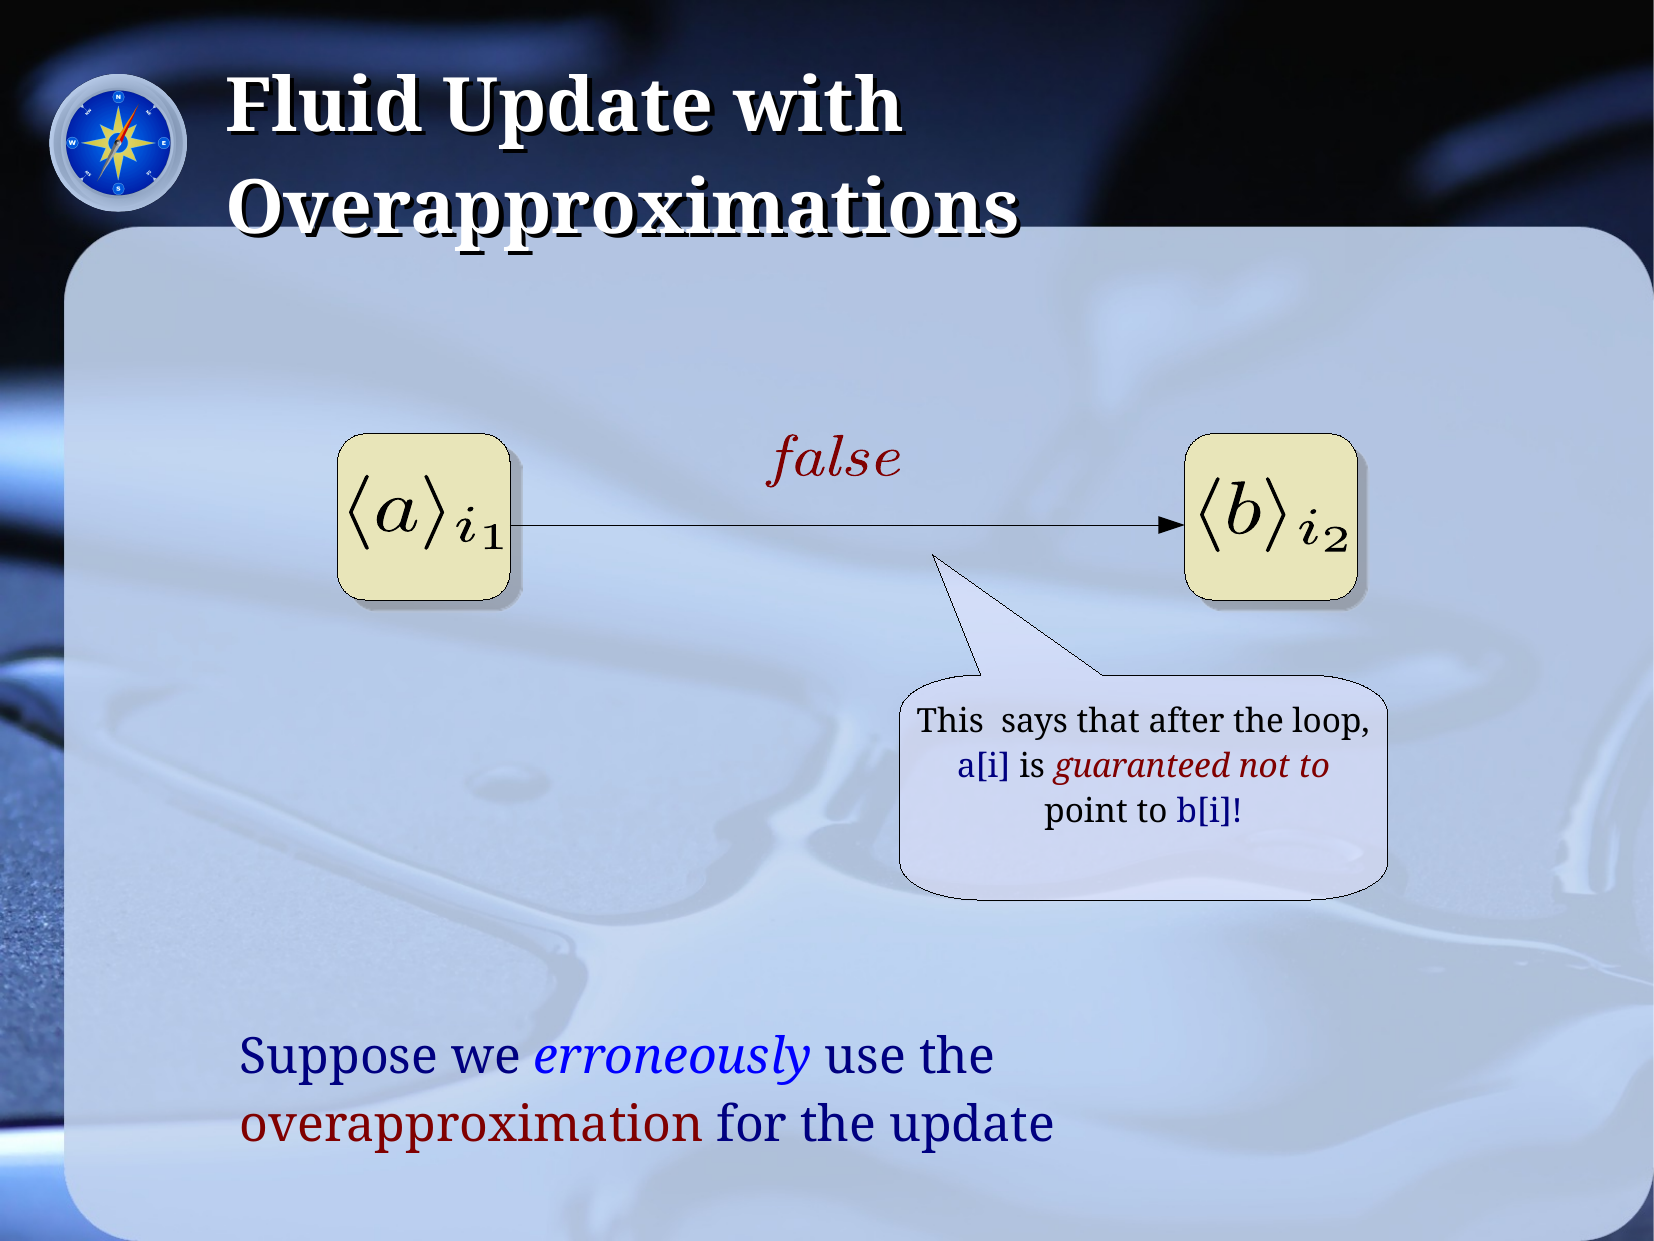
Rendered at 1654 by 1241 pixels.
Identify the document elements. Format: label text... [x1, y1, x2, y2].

text_box Suppose we erroneously use the overapproximation for the update [225, 1012, 1463, 1141]
text_box [337, 433, 511, 601]
picture [0, 0, 1654, 1241]
text_box This says that after the loop, a[i] is guaranteed not to point to b[i]! [899, 554, 1388, 901]
text_box [1184, 433, 1358, 601]
title Fluid Update with Overapproximations [225, 49, 1571, 257]
